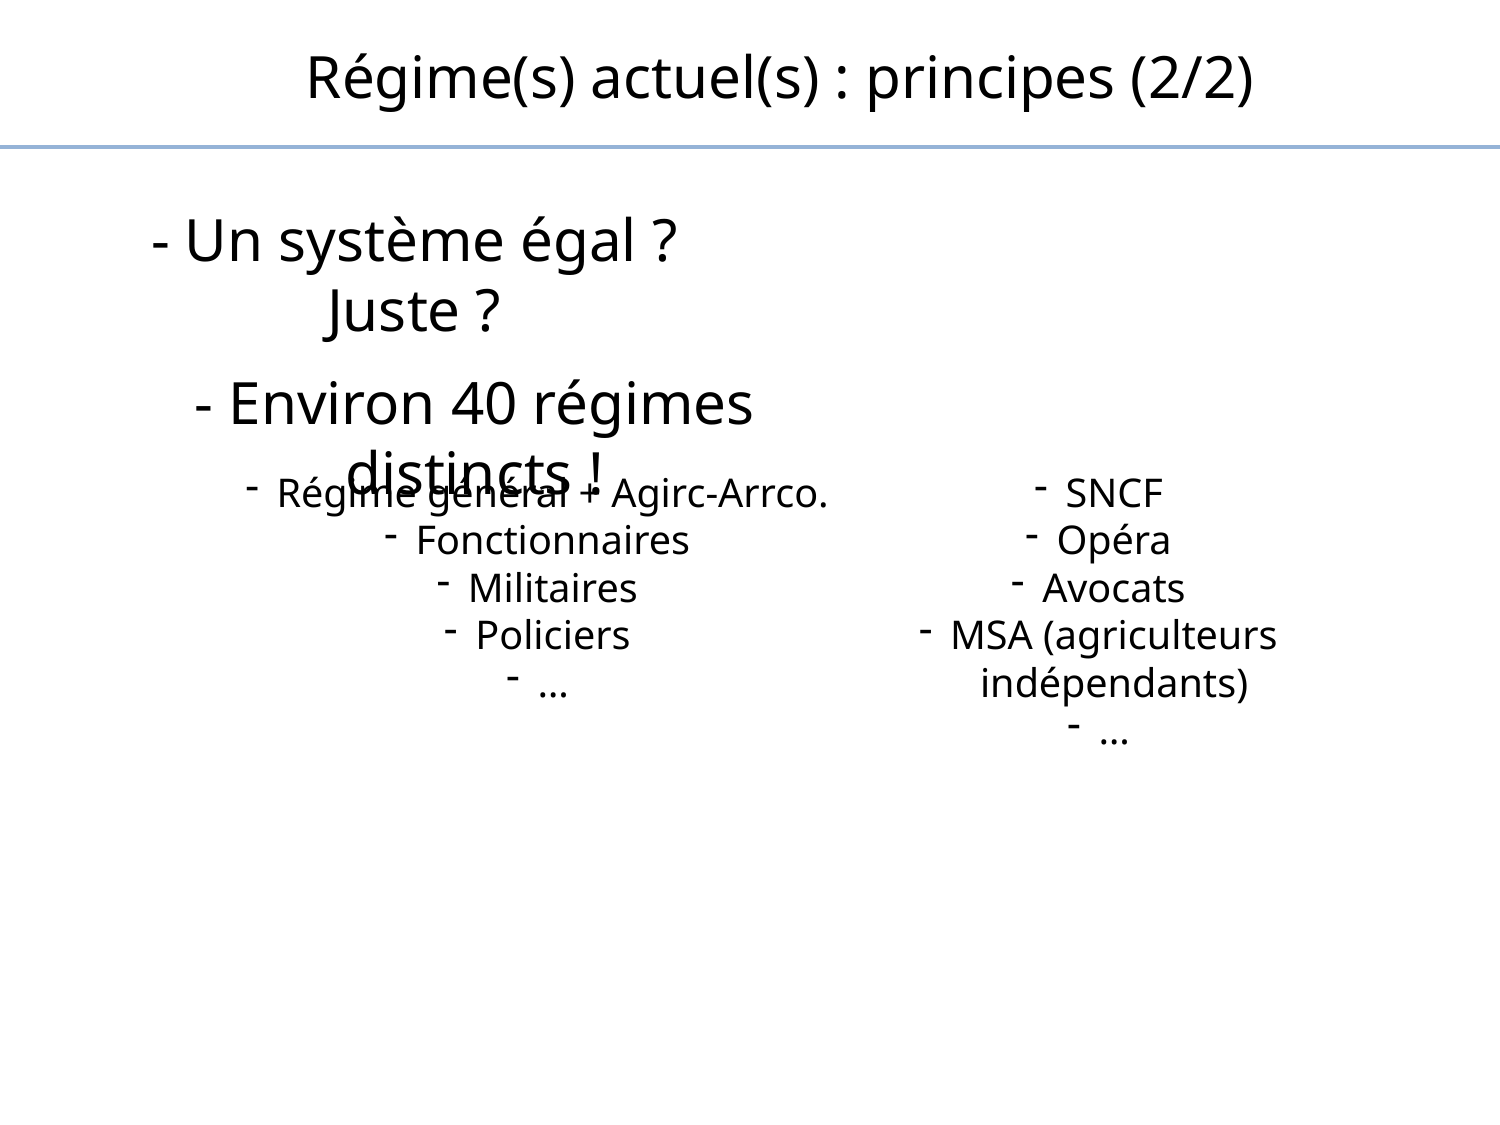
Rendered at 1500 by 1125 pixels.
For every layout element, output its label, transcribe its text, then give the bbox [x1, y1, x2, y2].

text_box - Environ 40 régimes distincts ! [89, 358, 861, 460]
text_box SNCF Opéra Avocats MSA (agriculteurs indépendants) … [809, 460, 1388, 760]
text_box - Un système égal ? Juste ? [50, 195, 779, 351]
text_box Régime(s) actuel(s) : principes (2/2) [172, 32, 1403, 118]
text_box Régime général + Agirc-Arrco. Fonctionnaires Militaires Policiers … [44, 460, 809, 713]
